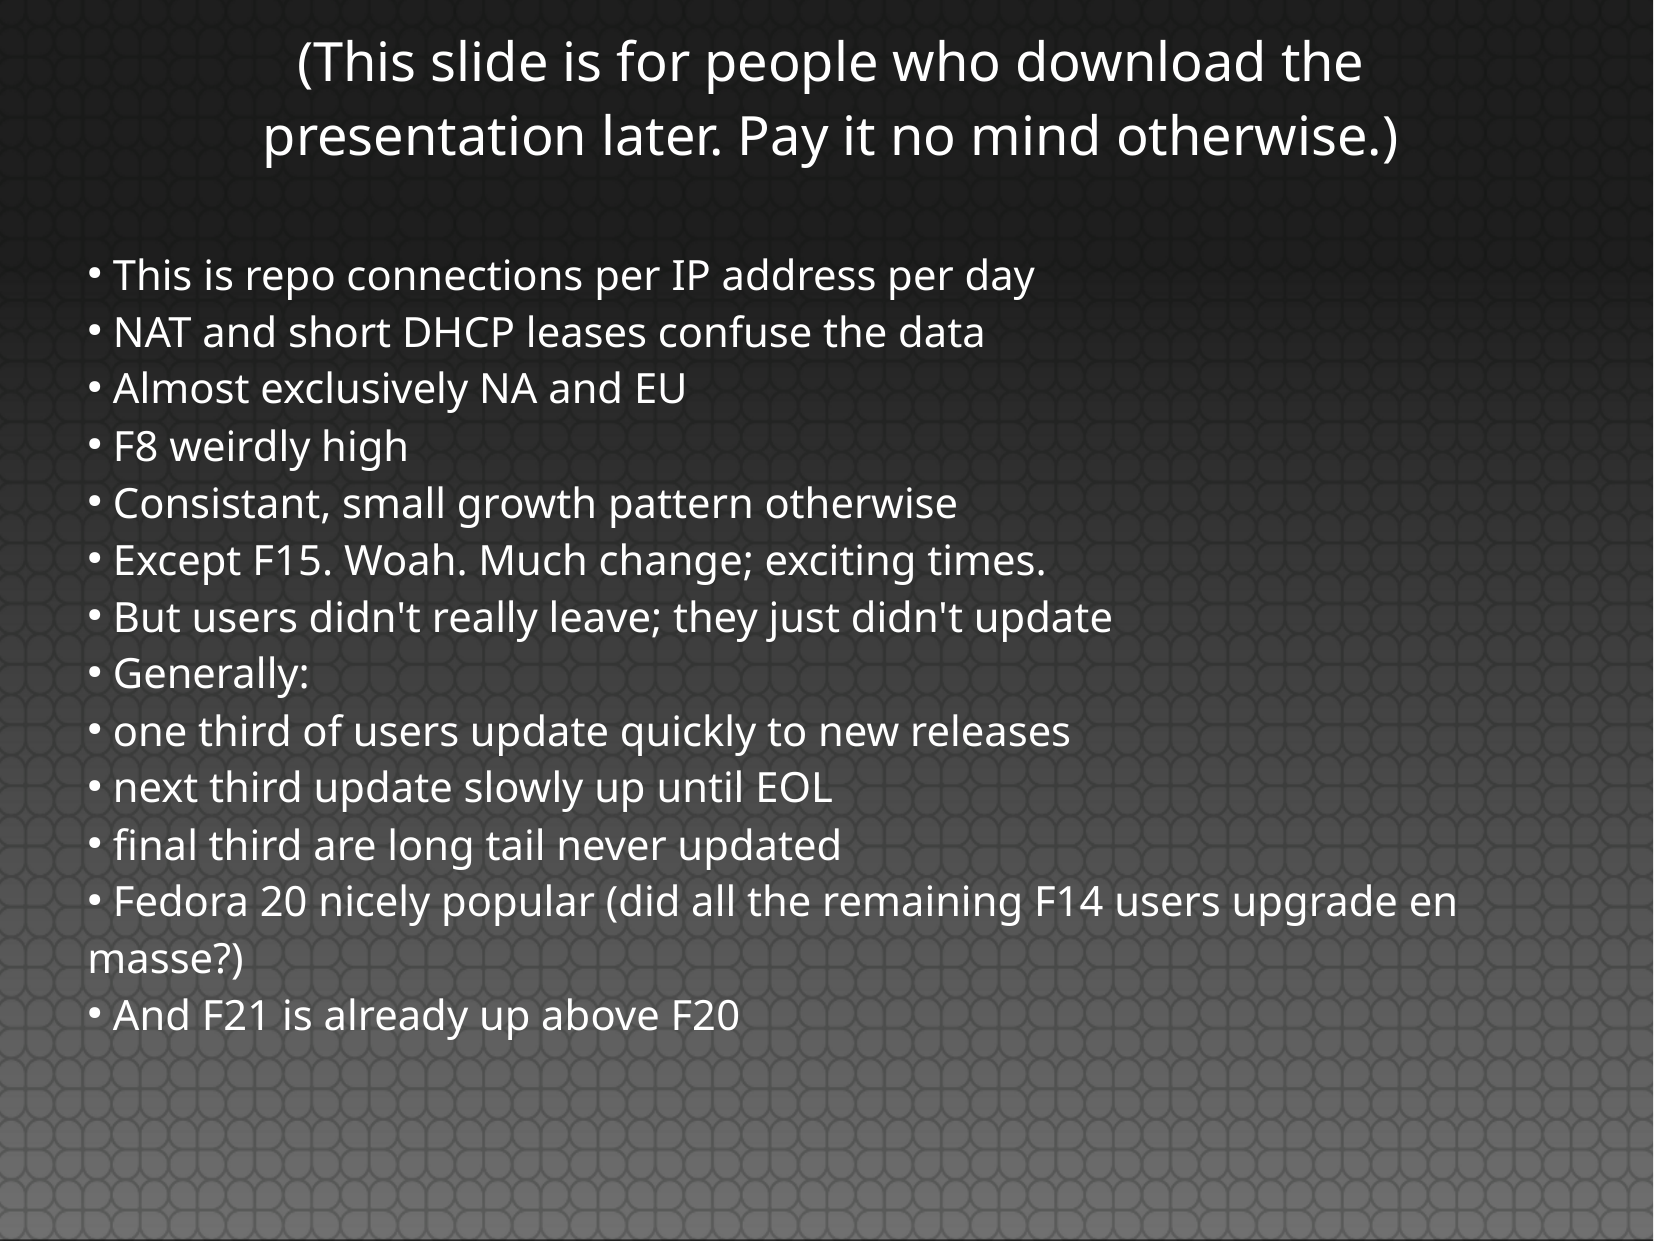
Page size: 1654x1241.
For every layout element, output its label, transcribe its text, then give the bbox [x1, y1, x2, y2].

subtitle (This slide is for people who download the presentation later. Pay it no mind otherwise.) This is repo connections per IP address per day NAT and short DHCP leases confuse the data Almost exclusively NA and EU F8 weirdly high Consistant, small growth pattern otherwise Except F15. Woah. Much change; exciting times. But users didn't really leave; they just didn't update Generally: one third of users update quickly to new releases next third update slowly up until EOL final third are long tail never updated Fedora 20 nicely popular (did all the remaining F14 users upgrade en masse?) And F21 is already up above F20 [87, 84, 1575, 982]
picture [0, 0, 1654, 1241]
